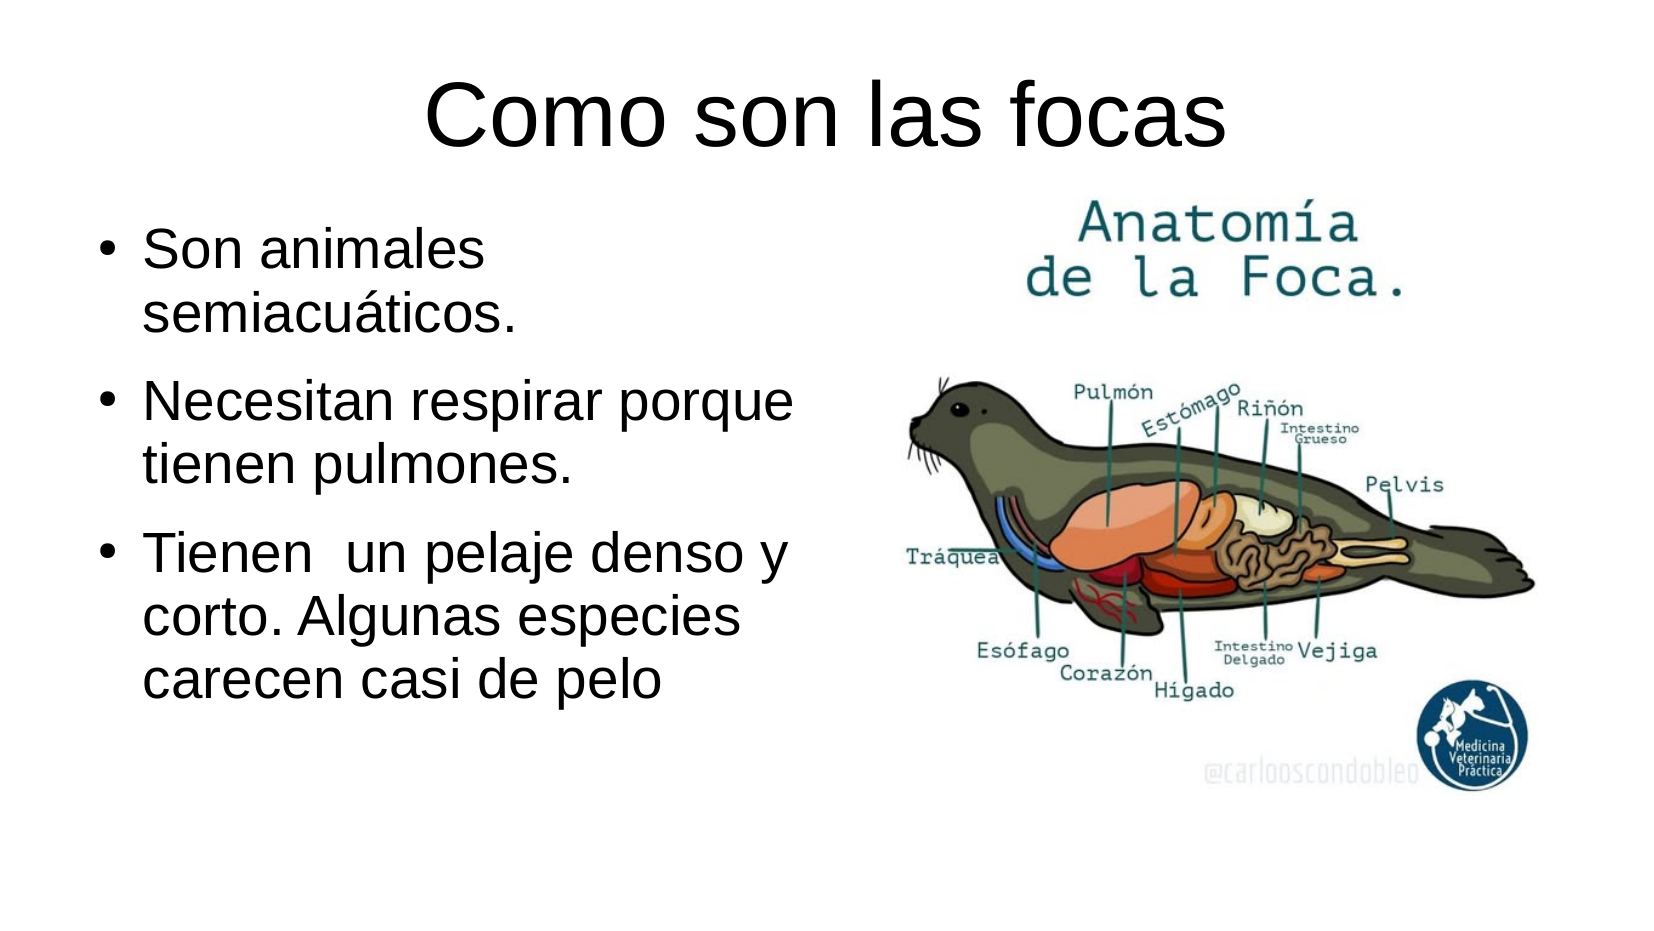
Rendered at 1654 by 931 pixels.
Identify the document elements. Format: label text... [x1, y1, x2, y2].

picture [900, 158, 1538, 796]
title Como son las focas [82, 37, 1571, 193]
list Son animales semiacuáticos. Necesitan respirar porque tienen pulmones. Tienen un pelaje denso y corto. Algunas especies carecen casi de pelo [82, 217, 809, 758]
